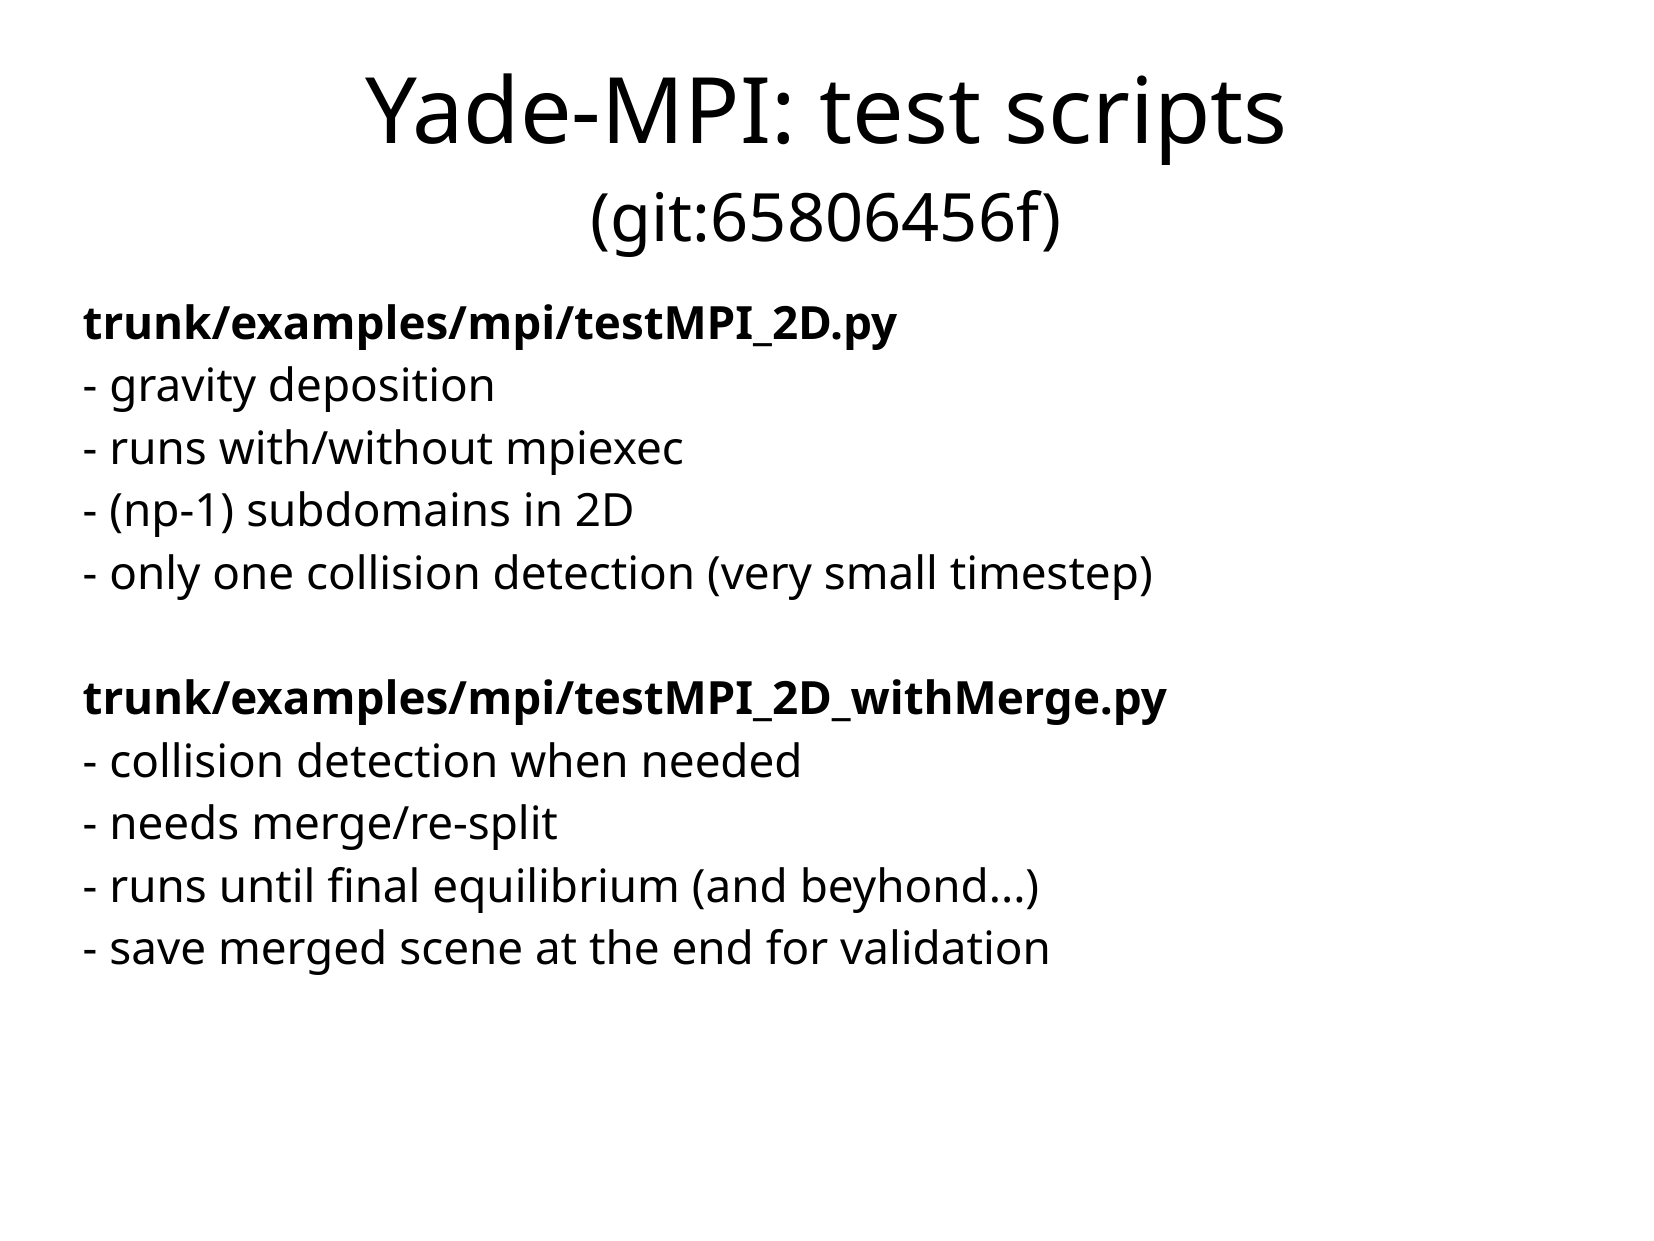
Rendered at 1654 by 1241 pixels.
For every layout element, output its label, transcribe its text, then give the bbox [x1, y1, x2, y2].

text_box trunk/examples/mpi/testMPI_2D.py - gravity deposition - runs with/without mpiexec - (np-1) subdomains in 2D - only one collision detection (very small timestep) trunk/examples/mpi/testMPI_2D_withMerge.py - collision detection when needed - needs merge/re-split - runs until final equilibrium (and beyhond...) - save merged scene at the end for validation [82, 290, 1571, 1125]
title Yade-MPI: test scripts (git:65806456f) [82, 0, 1571, 290]
